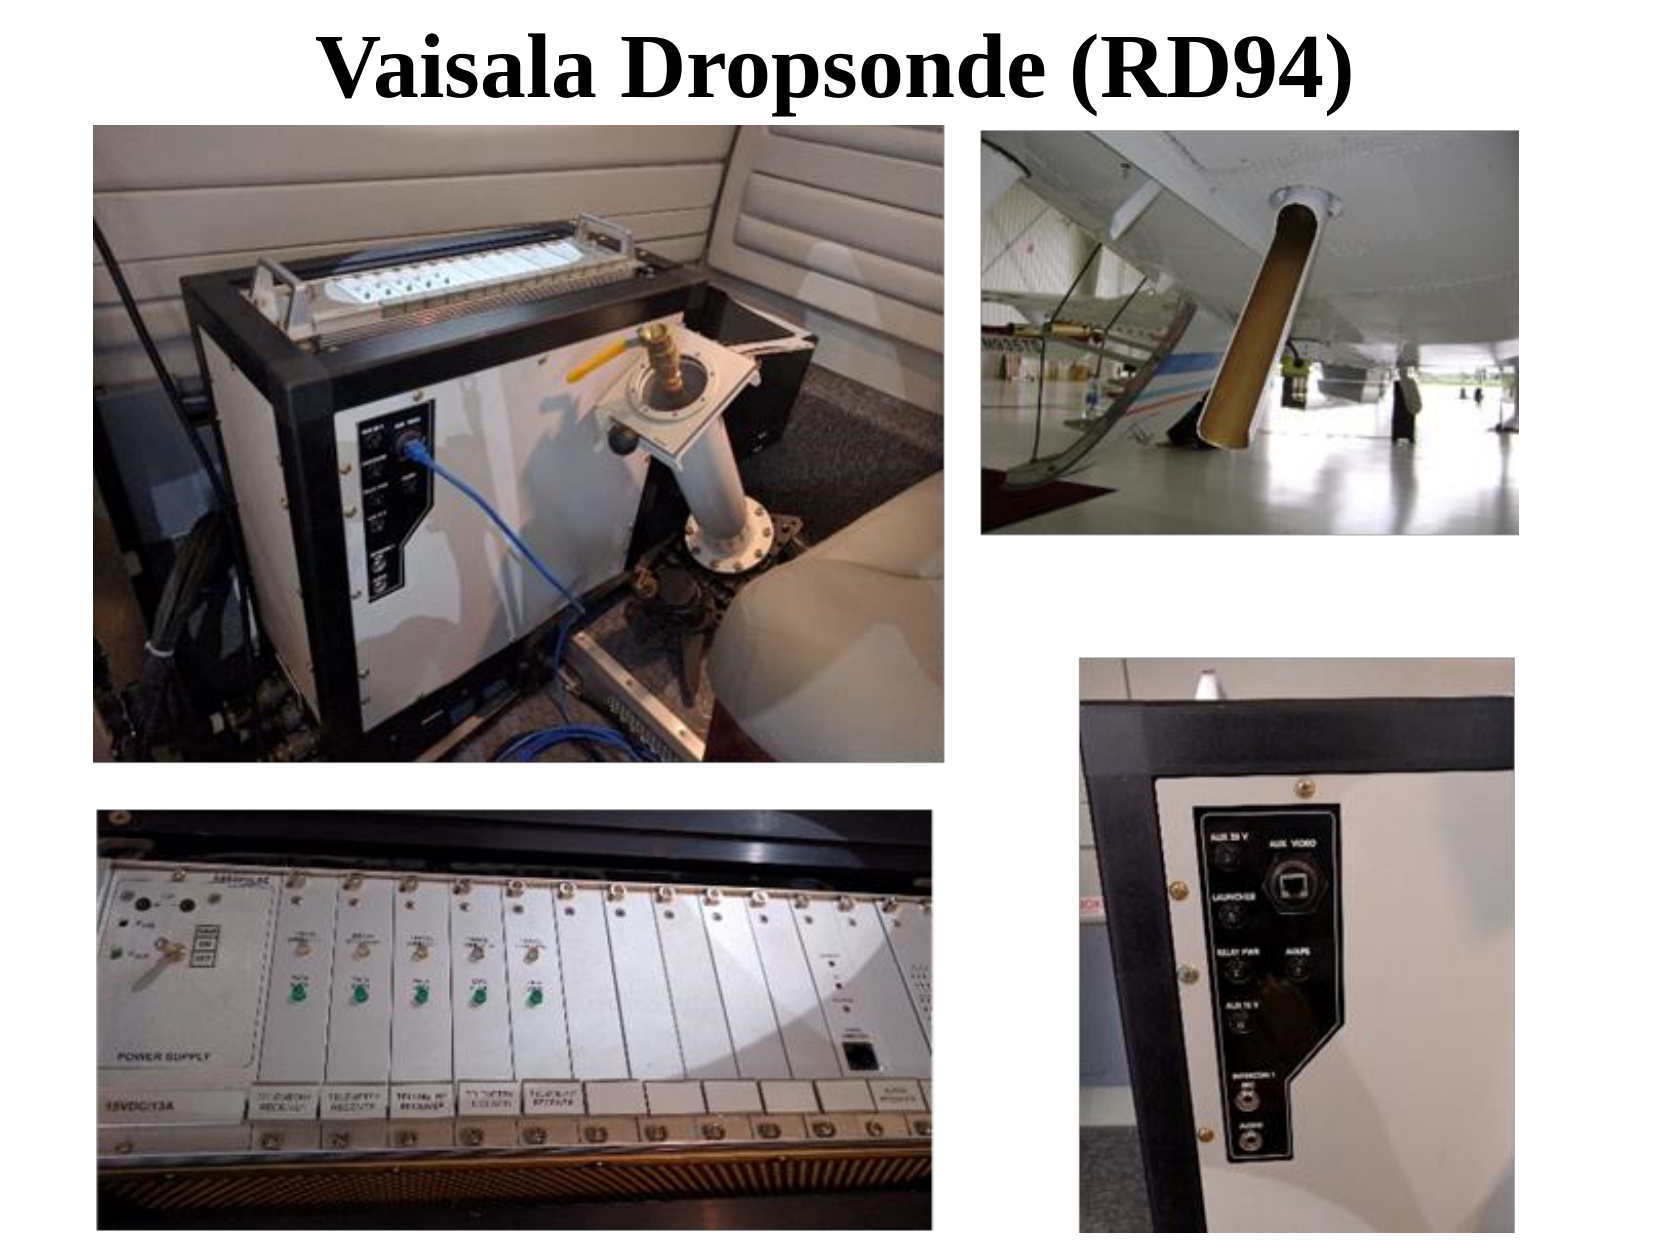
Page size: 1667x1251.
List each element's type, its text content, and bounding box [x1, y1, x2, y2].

picture [93, 130, 1519, 1233]
title Vaisala Dropsonde (RD94) [5, 2, 1667, 130]
